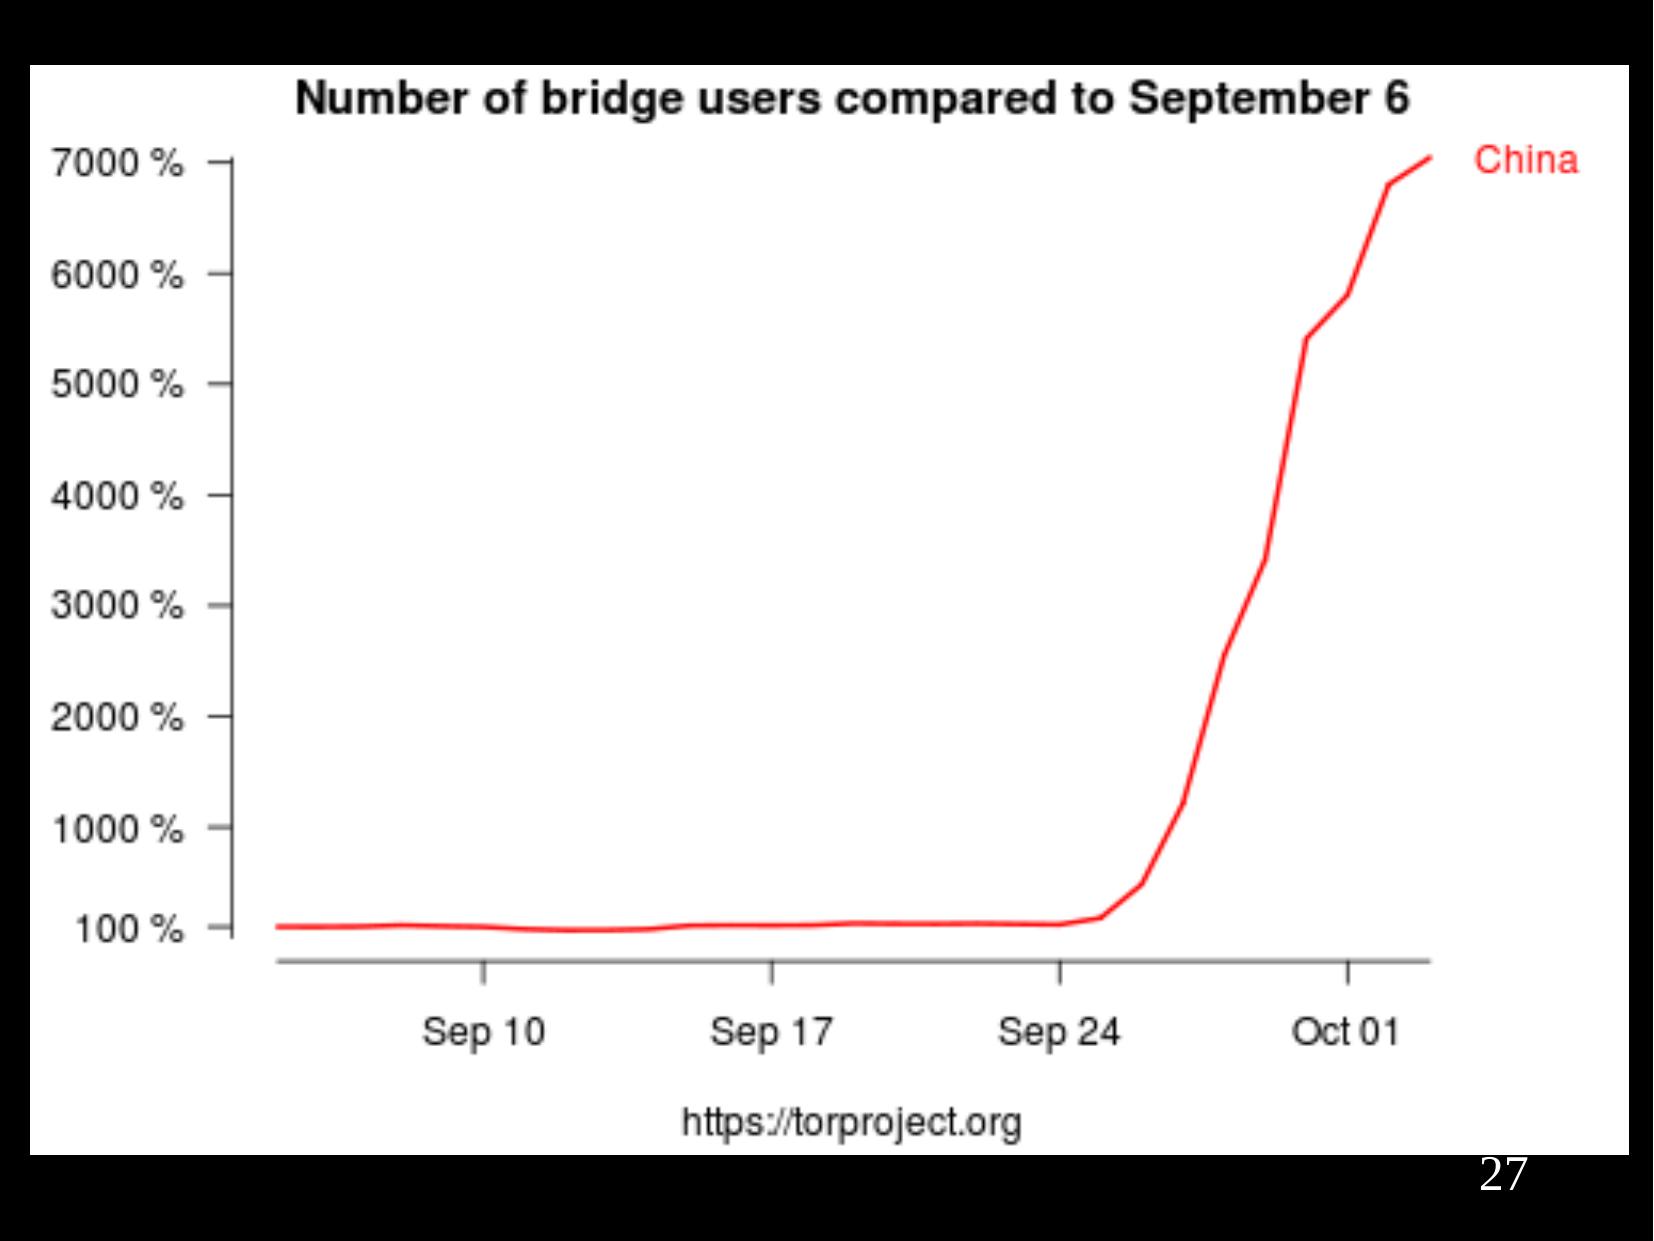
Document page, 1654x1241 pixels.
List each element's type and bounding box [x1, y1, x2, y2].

picture [30, 65, 1629, 1155]
